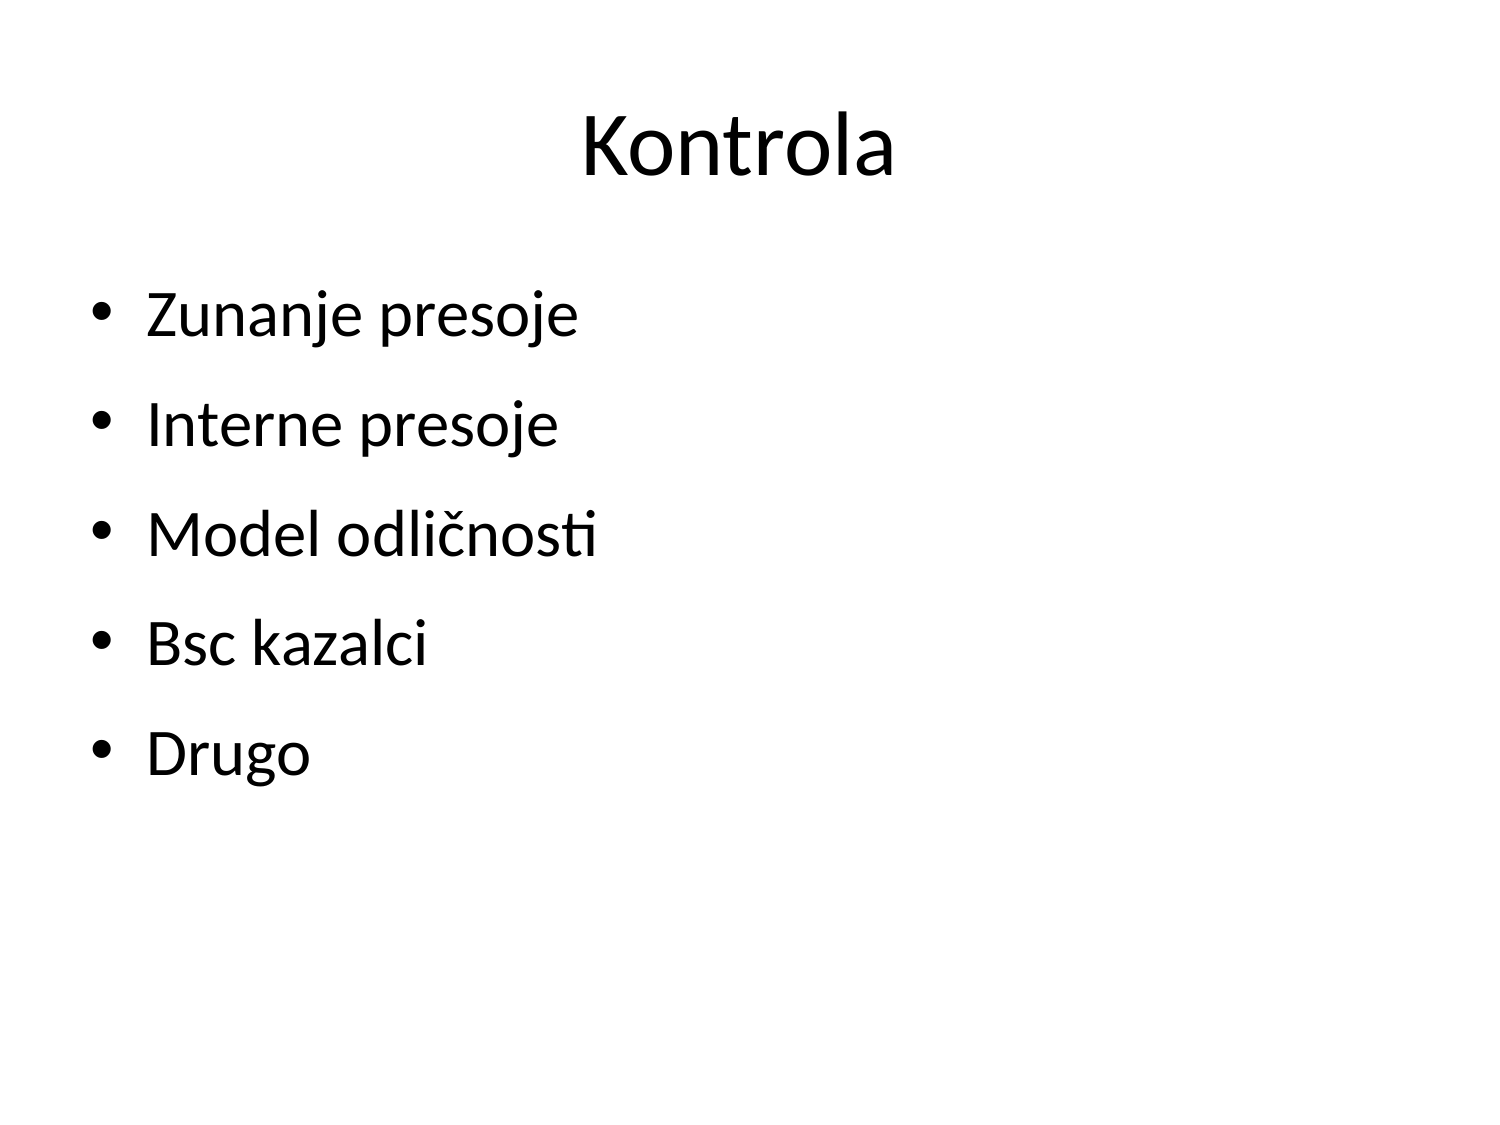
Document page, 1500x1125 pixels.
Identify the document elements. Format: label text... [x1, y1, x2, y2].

title Kontrola [75, 45, 1425, 233]
list Zunanje presoje Interne presoje Model odličnosti Bsc kazalci Drugo [75, 262, 1425, 1005]
